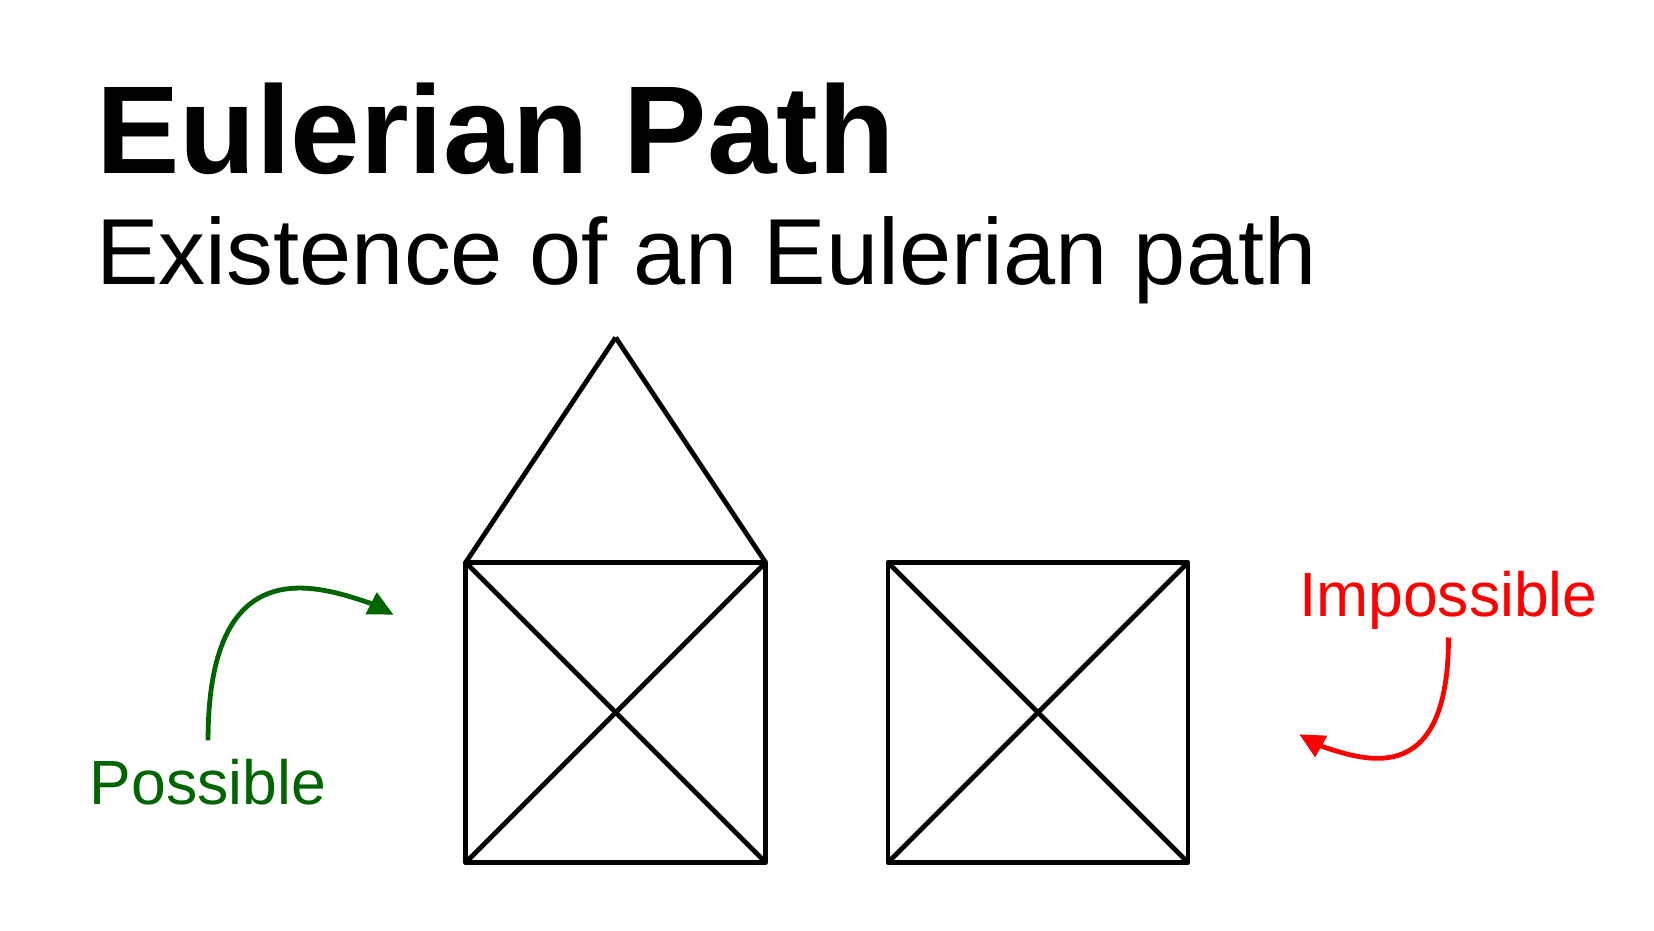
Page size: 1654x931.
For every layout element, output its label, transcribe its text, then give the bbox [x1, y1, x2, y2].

text_box [465, 567, 611, 858]
text_box [892, 717, 1184, 863]
text_box [470, 717, 761, 863]
text_box Possible [75, 740, 341, 826]
text_box Eulerian Path Existence of an Eulerian path [81, 52, 1332, 312]
text_box [470, 562, 761, 708]
text_box [887, 566, 1034, 859]
text_box [1042, 567, 1188, 858]
text_box Impossible [1284, 552, 1613, 638]
text_box [892, 562, 1184, 708]
text_box [620, 567, 766, 858]
